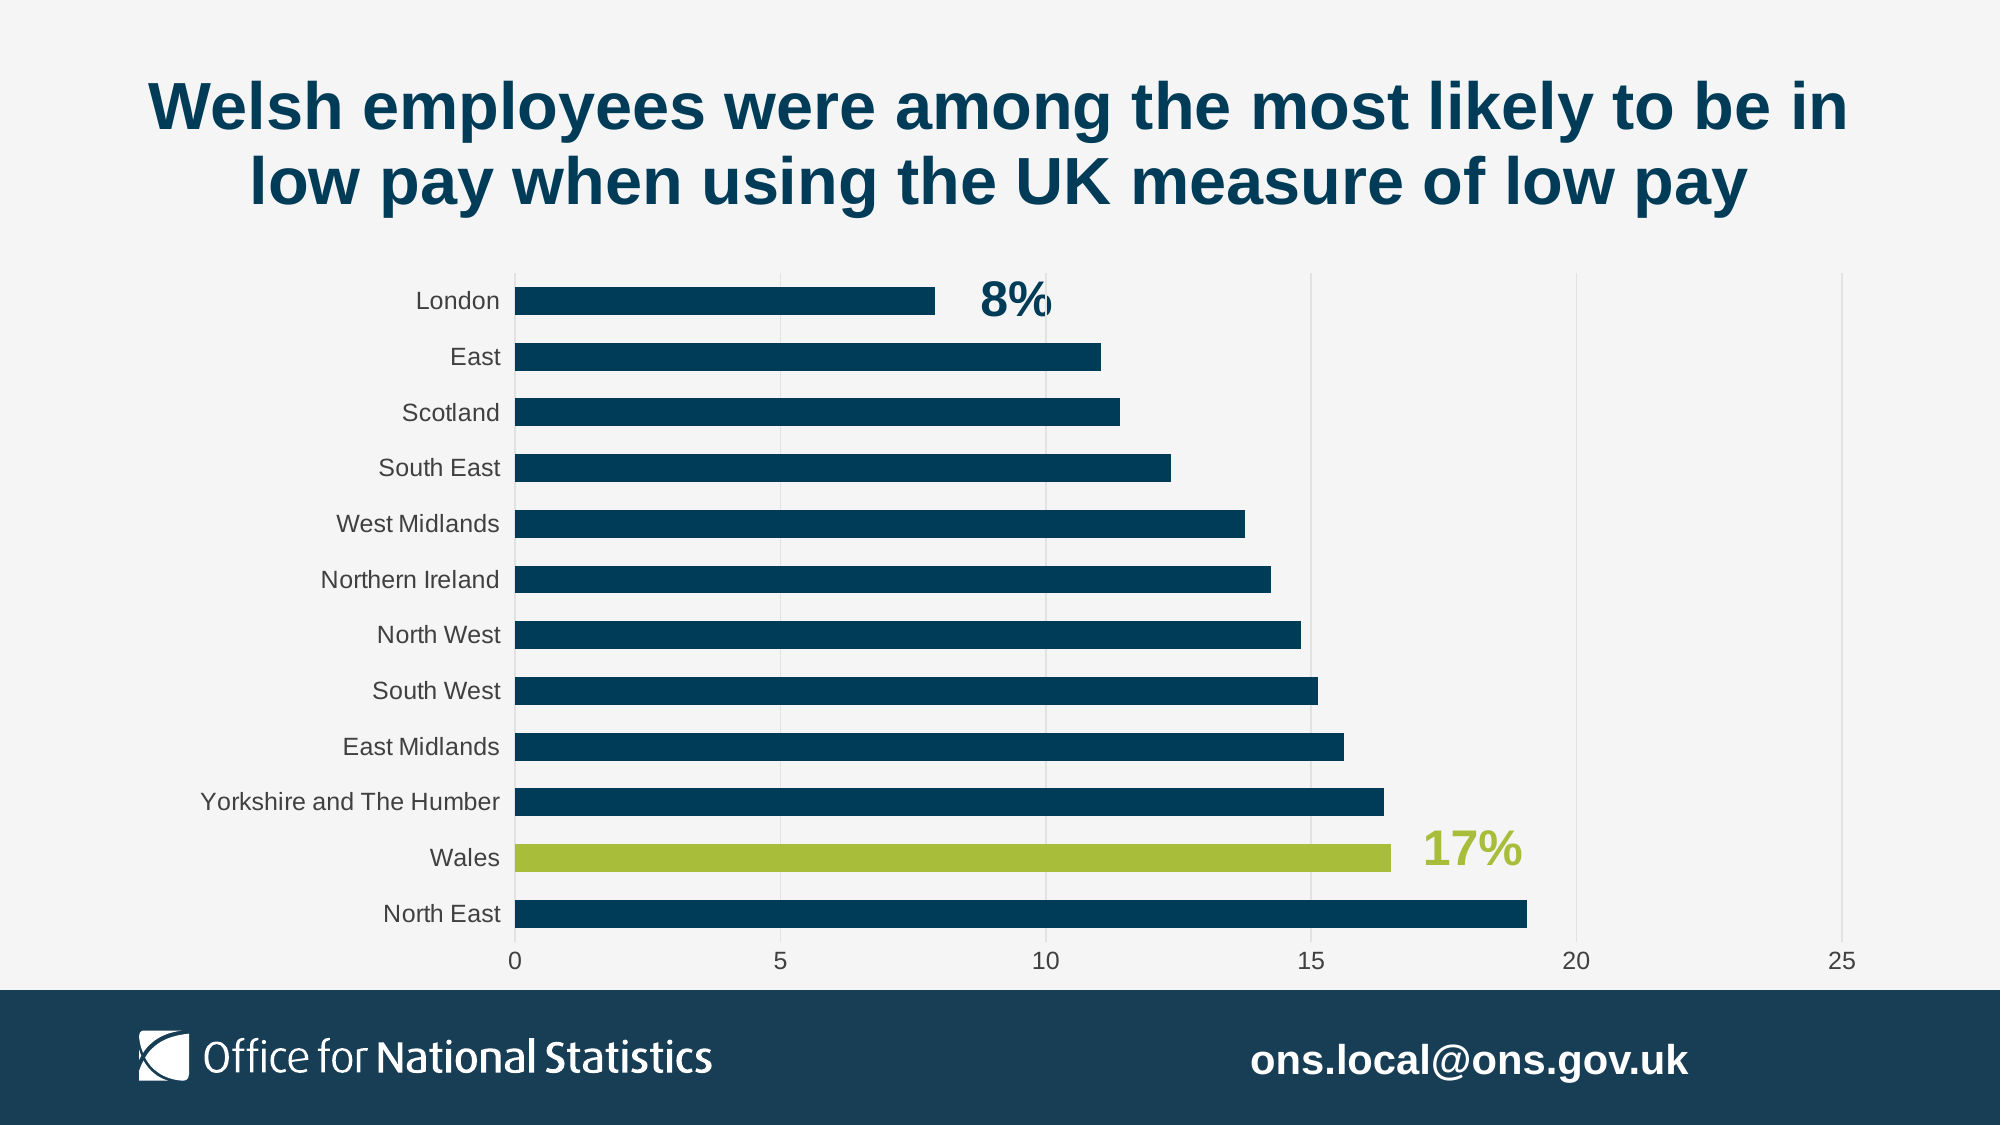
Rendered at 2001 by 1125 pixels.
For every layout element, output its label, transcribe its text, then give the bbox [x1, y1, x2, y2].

text_box ons.local@ons.gov.uk [1235, 1025, 1866, 1086]
chart [165, 258, 1891, 989]
title Welsh employees were among the most likely to be in low pay when using the UK measure of low pay [137, 68, 1863, 222]
